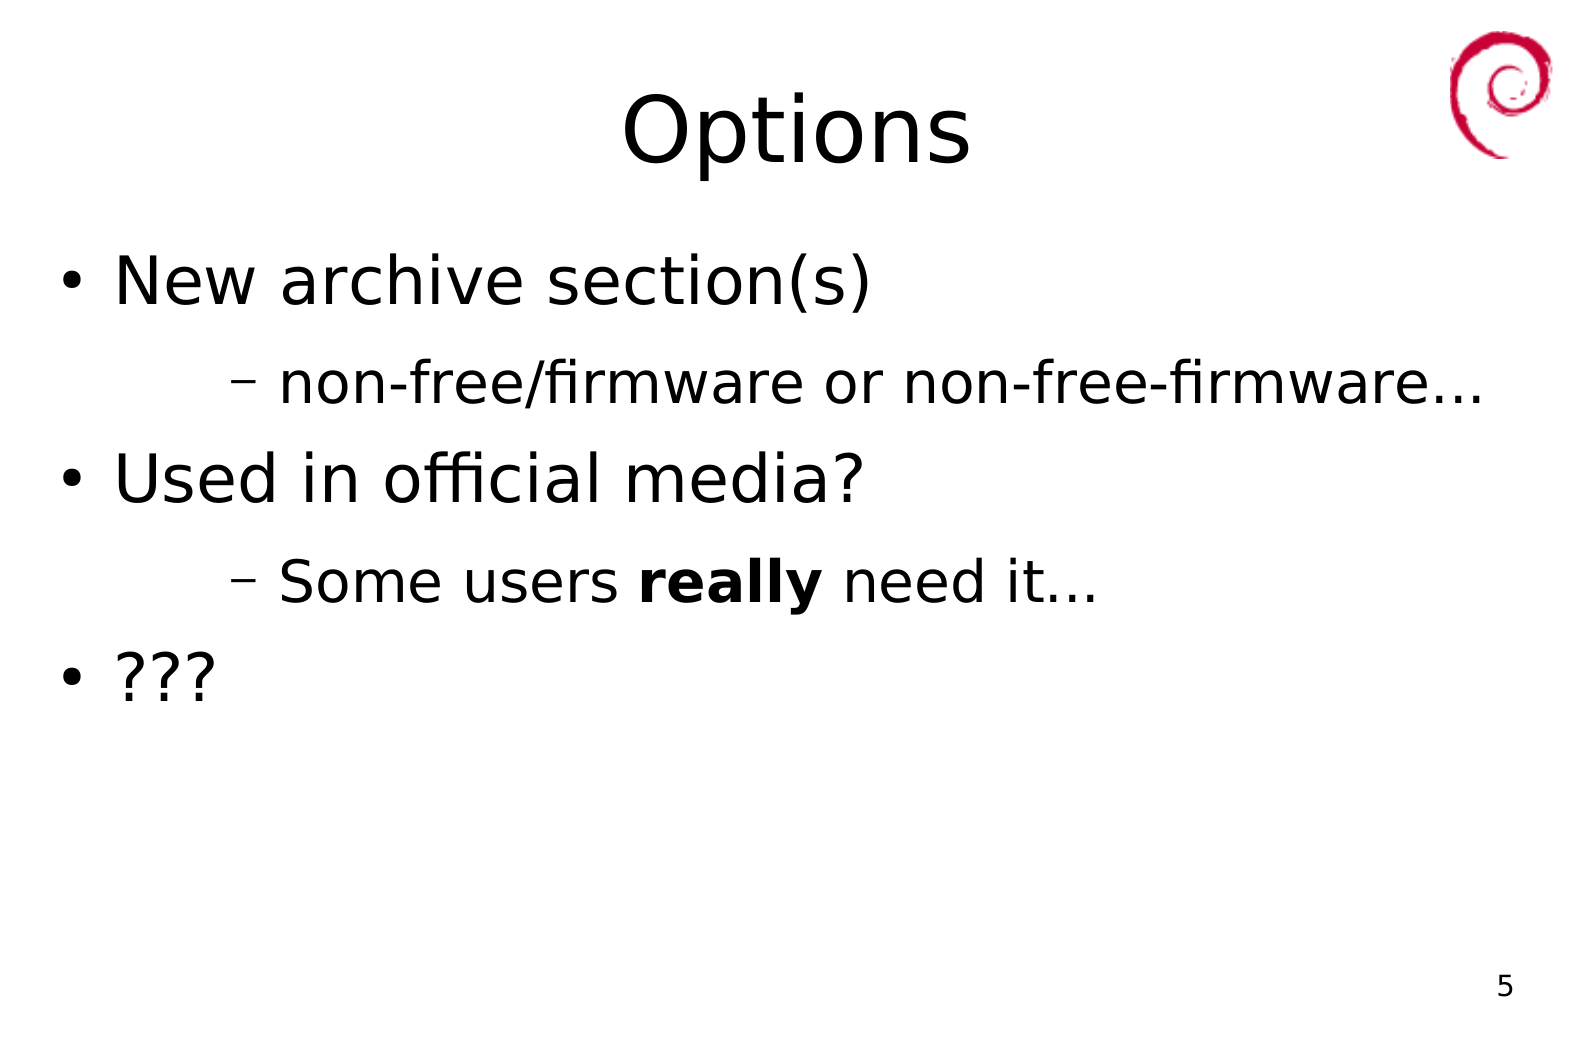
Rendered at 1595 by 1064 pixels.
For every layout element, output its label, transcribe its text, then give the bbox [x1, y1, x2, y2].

picture [1450, 31, 1555, 159]
list New archive section(s) non-free/firmware or non-free-firmware... Used in official media? Some users really need it... ??? [42, 242, 1501, 938]
title Options [79, 49, 1515, 213]
